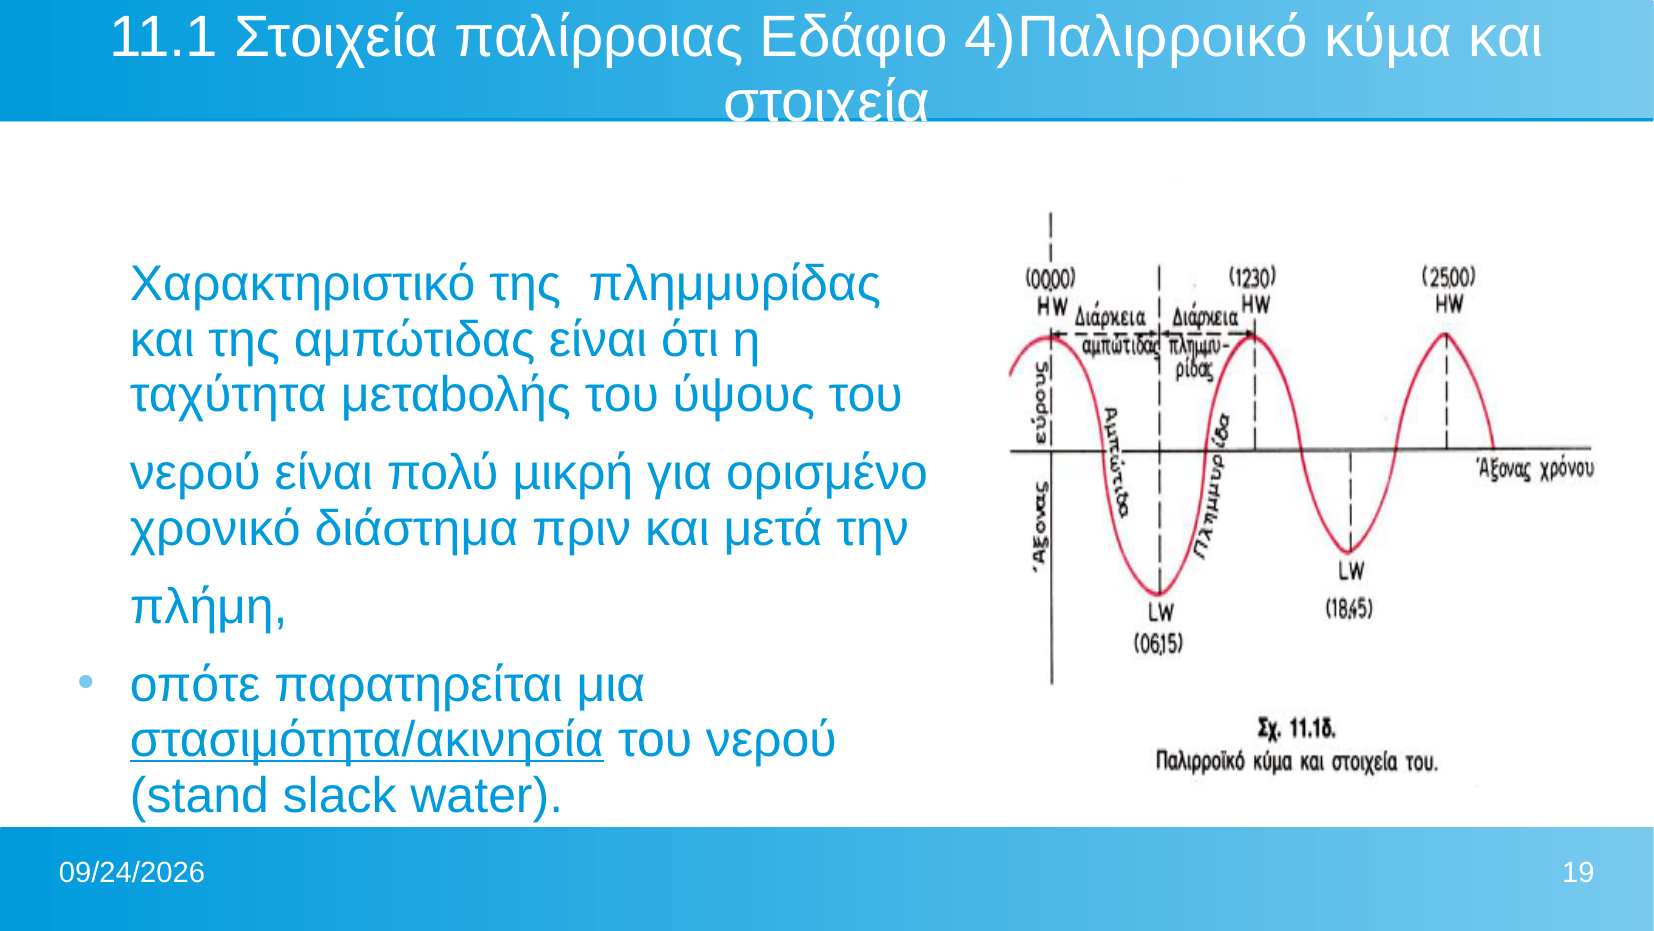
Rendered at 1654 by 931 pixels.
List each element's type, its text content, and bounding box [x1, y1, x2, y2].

list Χαρακτηριστικό της πλημμυρίδας και της αμπώτιδας είναι ότι η ταχύτητα μεταbολής του ύψους του νερού είναι πολύ µικρή για ορισμένο χρονικό διάστημα πριν και μετά την πλήμη, οπότε παρατηρείται μια στασιμότητα/ακινησία του νερού (stand slack water). [59, 177, 938, 788]
picture [995, 177, 1613, 788]
title 11.1 Στοιχεία παλίρροιας Εδάφιο 4)Παλιρροικό κύµα και στοιχεία [59, 3, 1595, 134]
